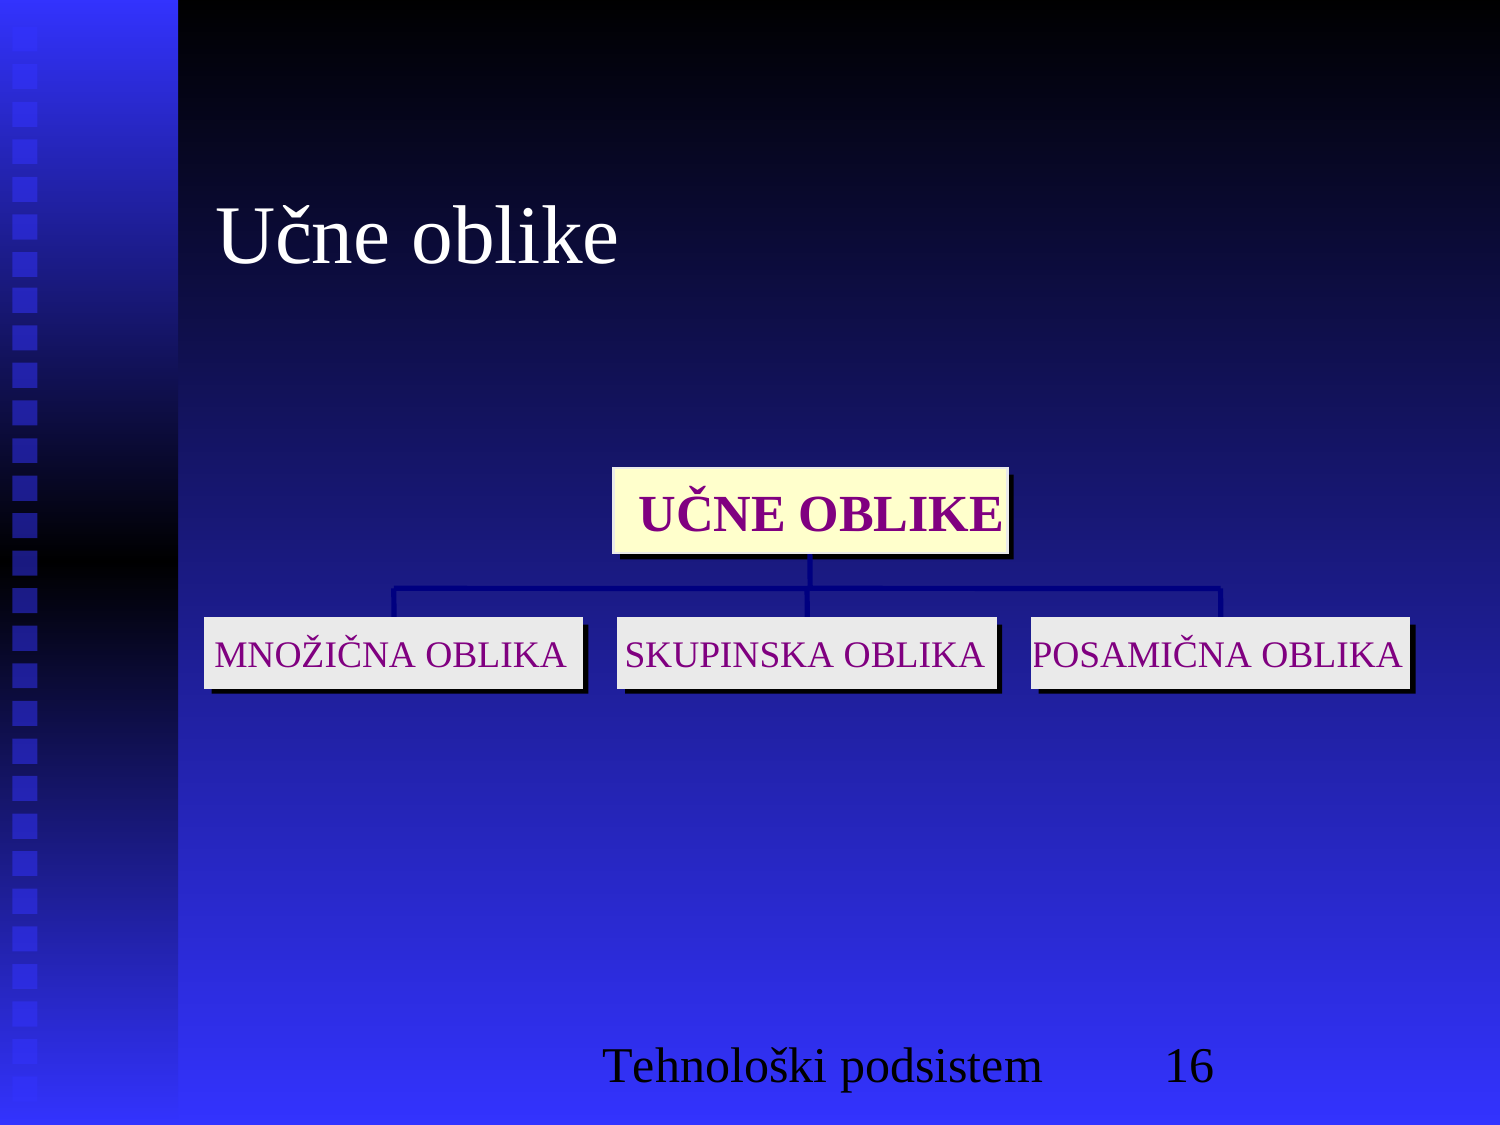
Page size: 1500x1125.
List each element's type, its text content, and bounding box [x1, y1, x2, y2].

text_box [813, 474, 1014, 560]
text_box [211, 624, 589, 694]
text_box [1034, 620, 1408, 686]
text_box [620, 554, 807, 560]
text_box [206, 620, 581, 686]
text_box UČNE OBLIKE [638, 479, 1005, 543]
title Učne oblike [199, 172, 1200, 288]
text_box POSAMIČNA OBLIKA [1034, 629, 1404, 675]
text_box [1038, 624, 1416, 694]
text_box [625, 624, 1003, 694]
text_box MNOŽIČNA OBLIKA [214, 629, 568, 675]
text_box SKUPINSKA OBLIKA [624, 629, 986, 675]
text_box [620, 620, 994, 686]
text_box [615, 469, 1006, 552]
